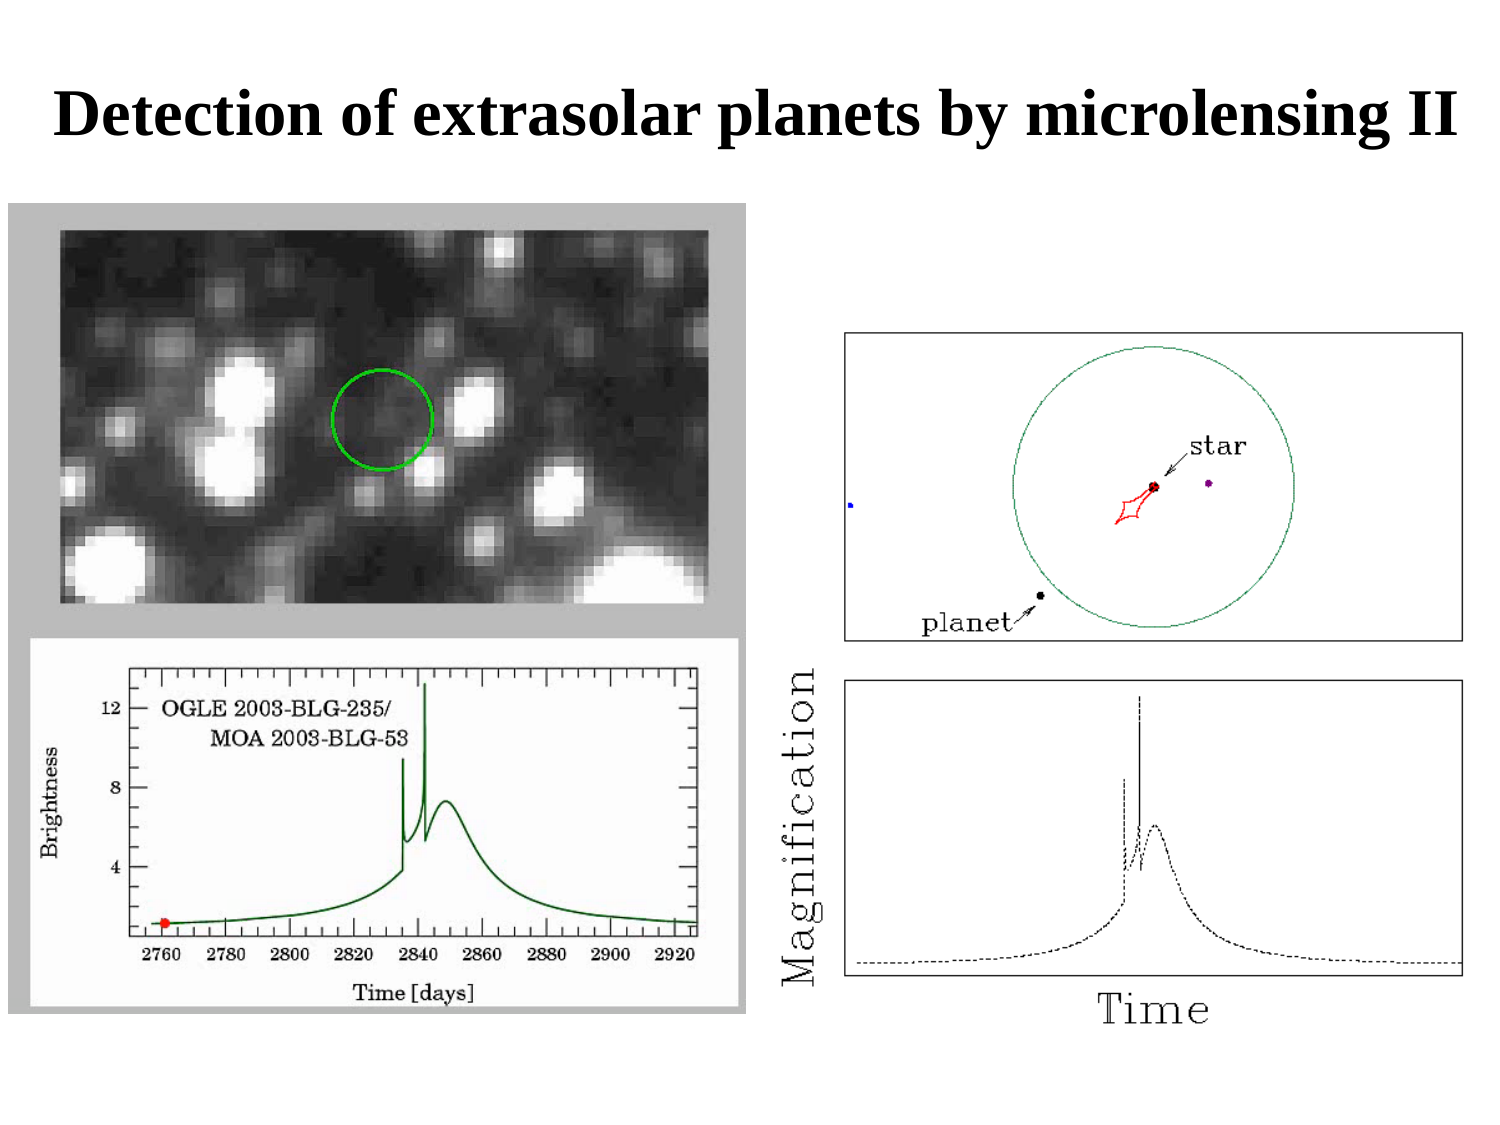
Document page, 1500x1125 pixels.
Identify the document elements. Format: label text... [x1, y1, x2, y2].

picture [755, 312, 1495, 1063]
text_box [7, 202, 747, 1015]
title Detection of extrasolar planets by microlensing II [30, 48, 1486, 170]
